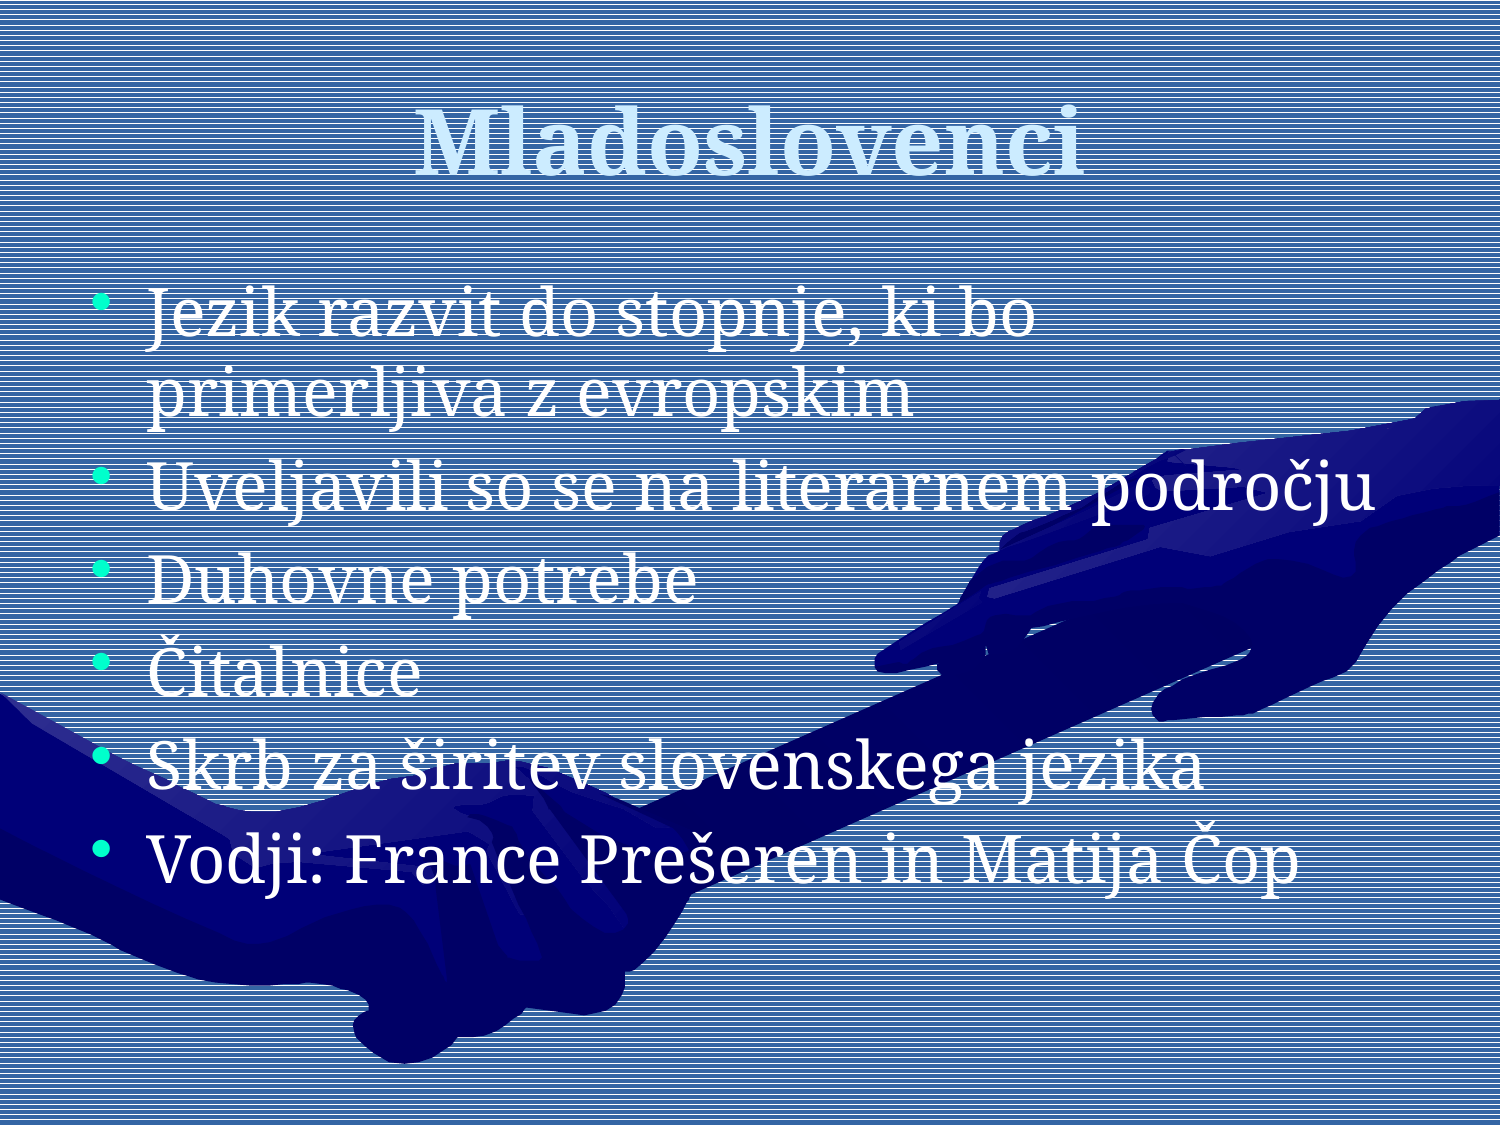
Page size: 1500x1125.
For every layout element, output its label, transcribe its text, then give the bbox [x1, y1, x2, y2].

title Mladoslovenci [75, 45, 1425, 233]
list Jezik razvit do stopnje, ki bo primerljiva z evropskim Uveljavili so se na literarnem področju Duhovne potrebe Čitalnice Skrb za širitev slovenskega jezika Vodji: France Prešeren in Matija Čop [75, 262, 1425, 1000]
